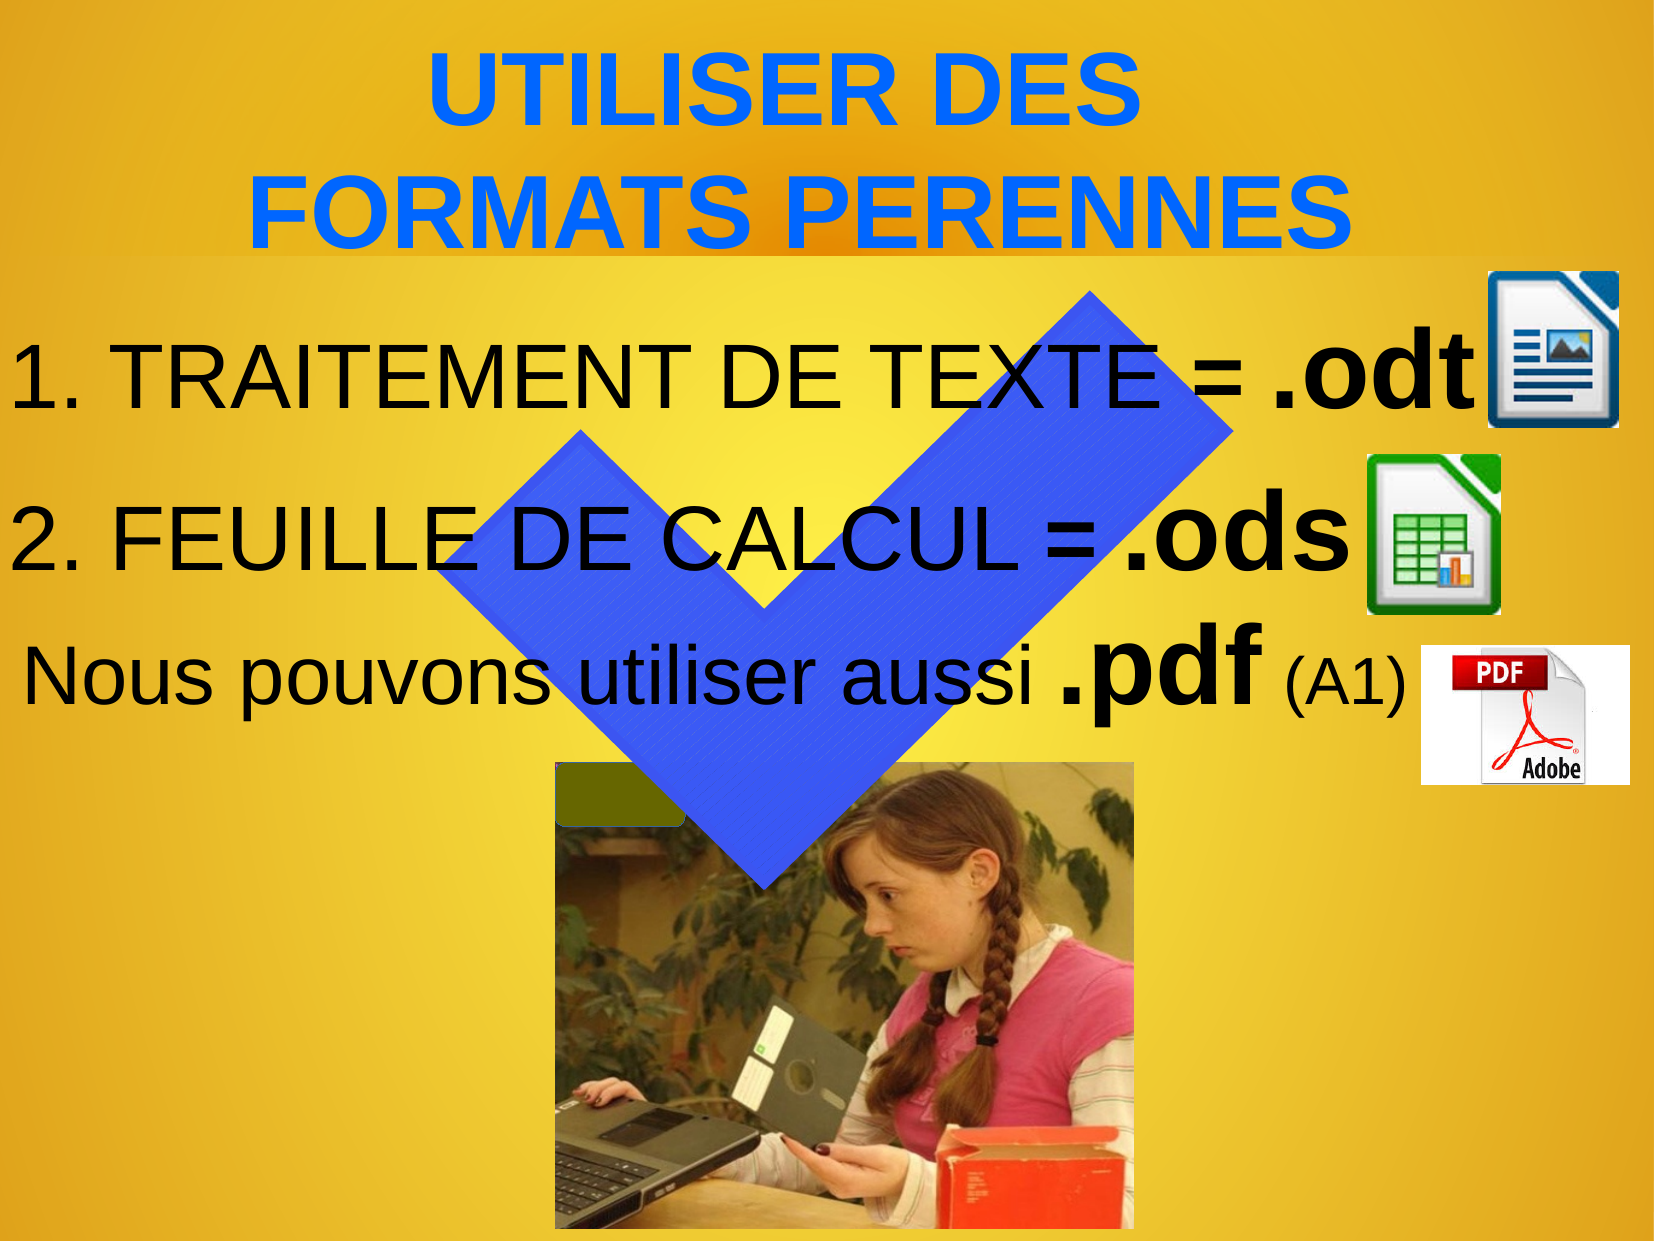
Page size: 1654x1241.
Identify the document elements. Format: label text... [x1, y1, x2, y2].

picture [1560, 645, 1630, 785]
list 2. FEUILLE DE CALCUL = .ods [8, 485, 1530, 602]
text_box UTILISER DES [29, 23, 1573, 154]
text_box Nous pouvons utiliser aussi .pdf (A1) [0, 602, 1560, 795]
picture [1579, 271, 1619, 428]
text_box FORMATS PERENNES [24, 154, 1579, 307]
picture [283, 795, 1371, 1229]
text_box 1. TRAITEMENT DE TEXTE = .odt [8, 307, 1595, 485]
